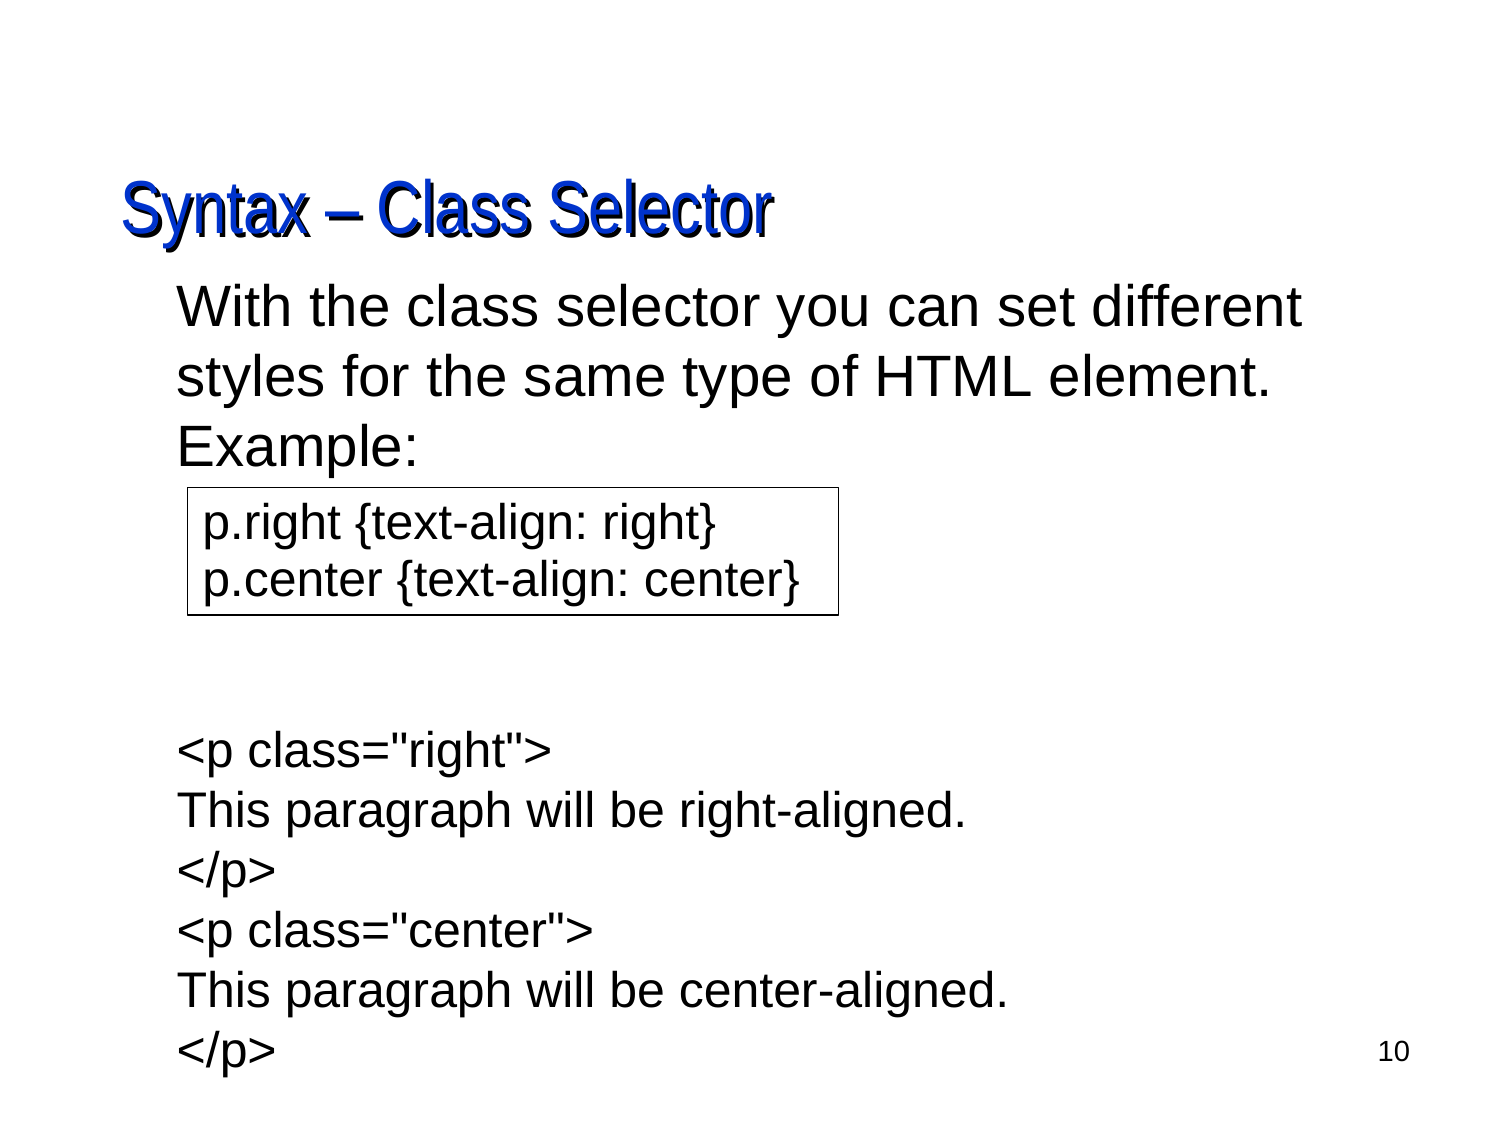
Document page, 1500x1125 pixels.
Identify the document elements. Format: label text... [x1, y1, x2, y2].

text_box With the class selector you can set different styles for the same type of HTML element. Example: <p class="right"> This paragraph will be right-aligned. </p> <p class="center"> This paragraph will be center-aligned. </p> [161, 260, 1352, 1086]
text_box Syntax – Class Selector [105, 151, 1469, 257]
text_box p.right {text-align: right} p.center {text-align: center} [187, 487, 839, 616]
